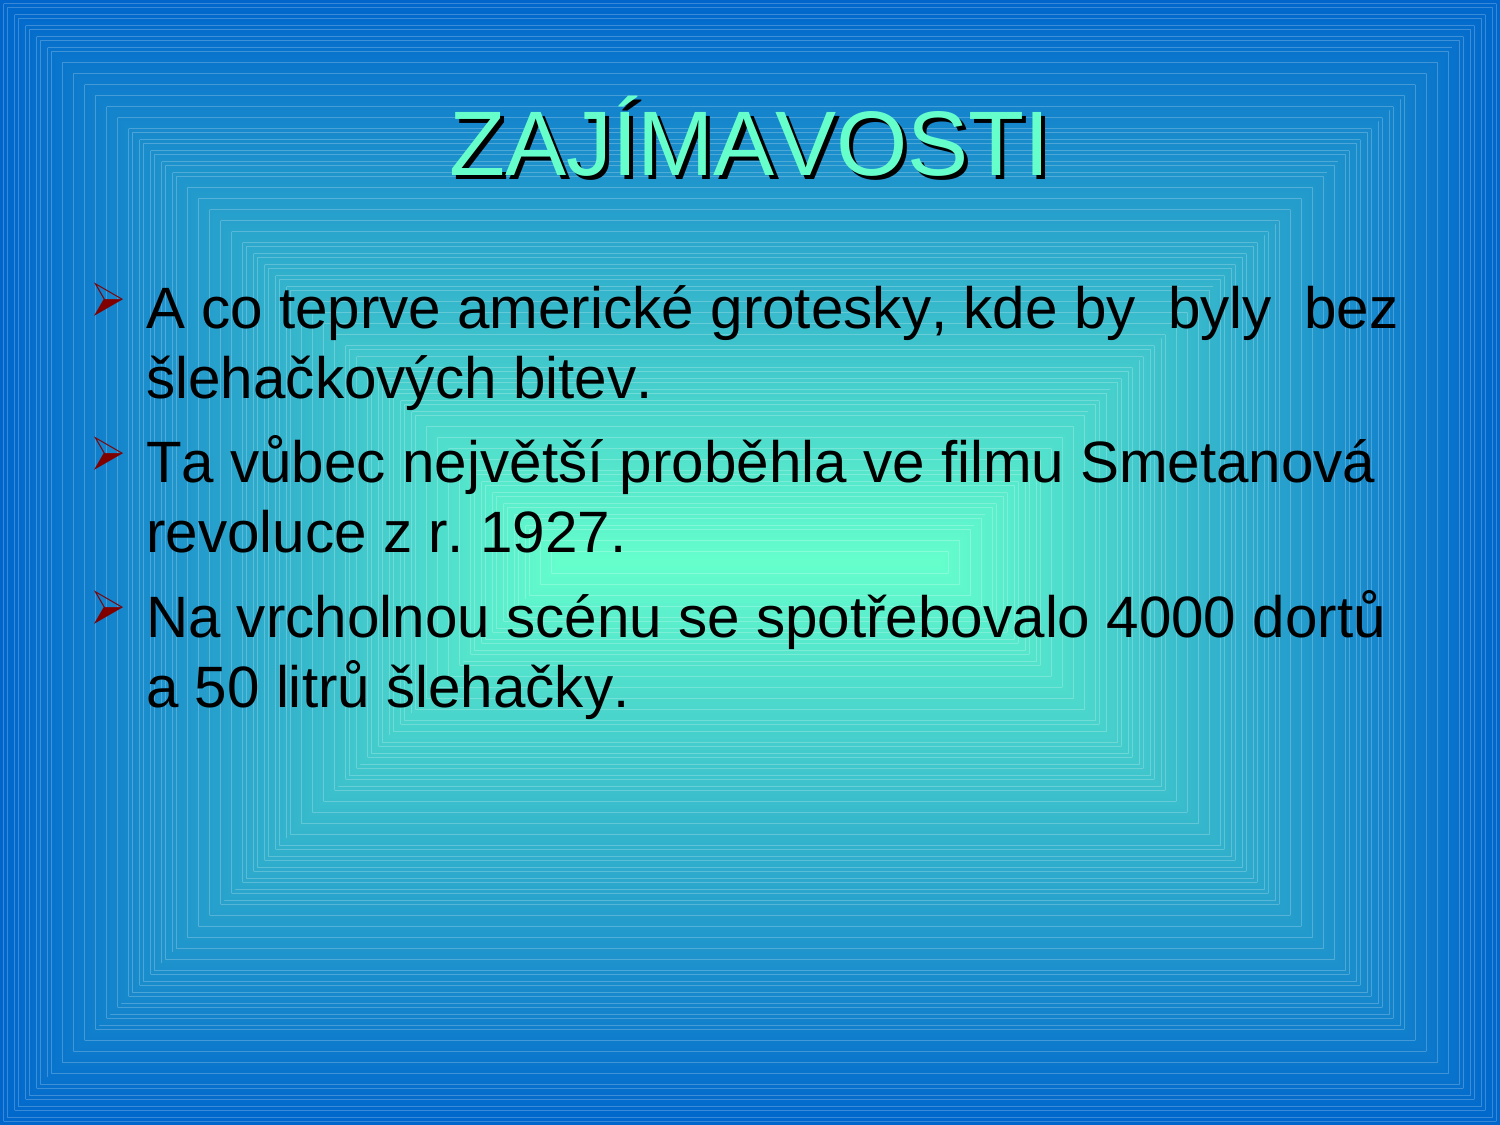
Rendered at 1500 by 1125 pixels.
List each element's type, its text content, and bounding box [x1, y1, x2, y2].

list A co teprve americké grotesky, kde by byly bez šlehačkových bitev. Ta vůbec největší proběhla ve filmu Smetanová revoluce z r. 1927. Na vrcholnou scénu se spotřebovalo 4000 dortů a 50 litrů šlehačky. [75, 262, 1426, 1006]
title ZAJÍMAVOSTI [75, 45, 1426, 233]
